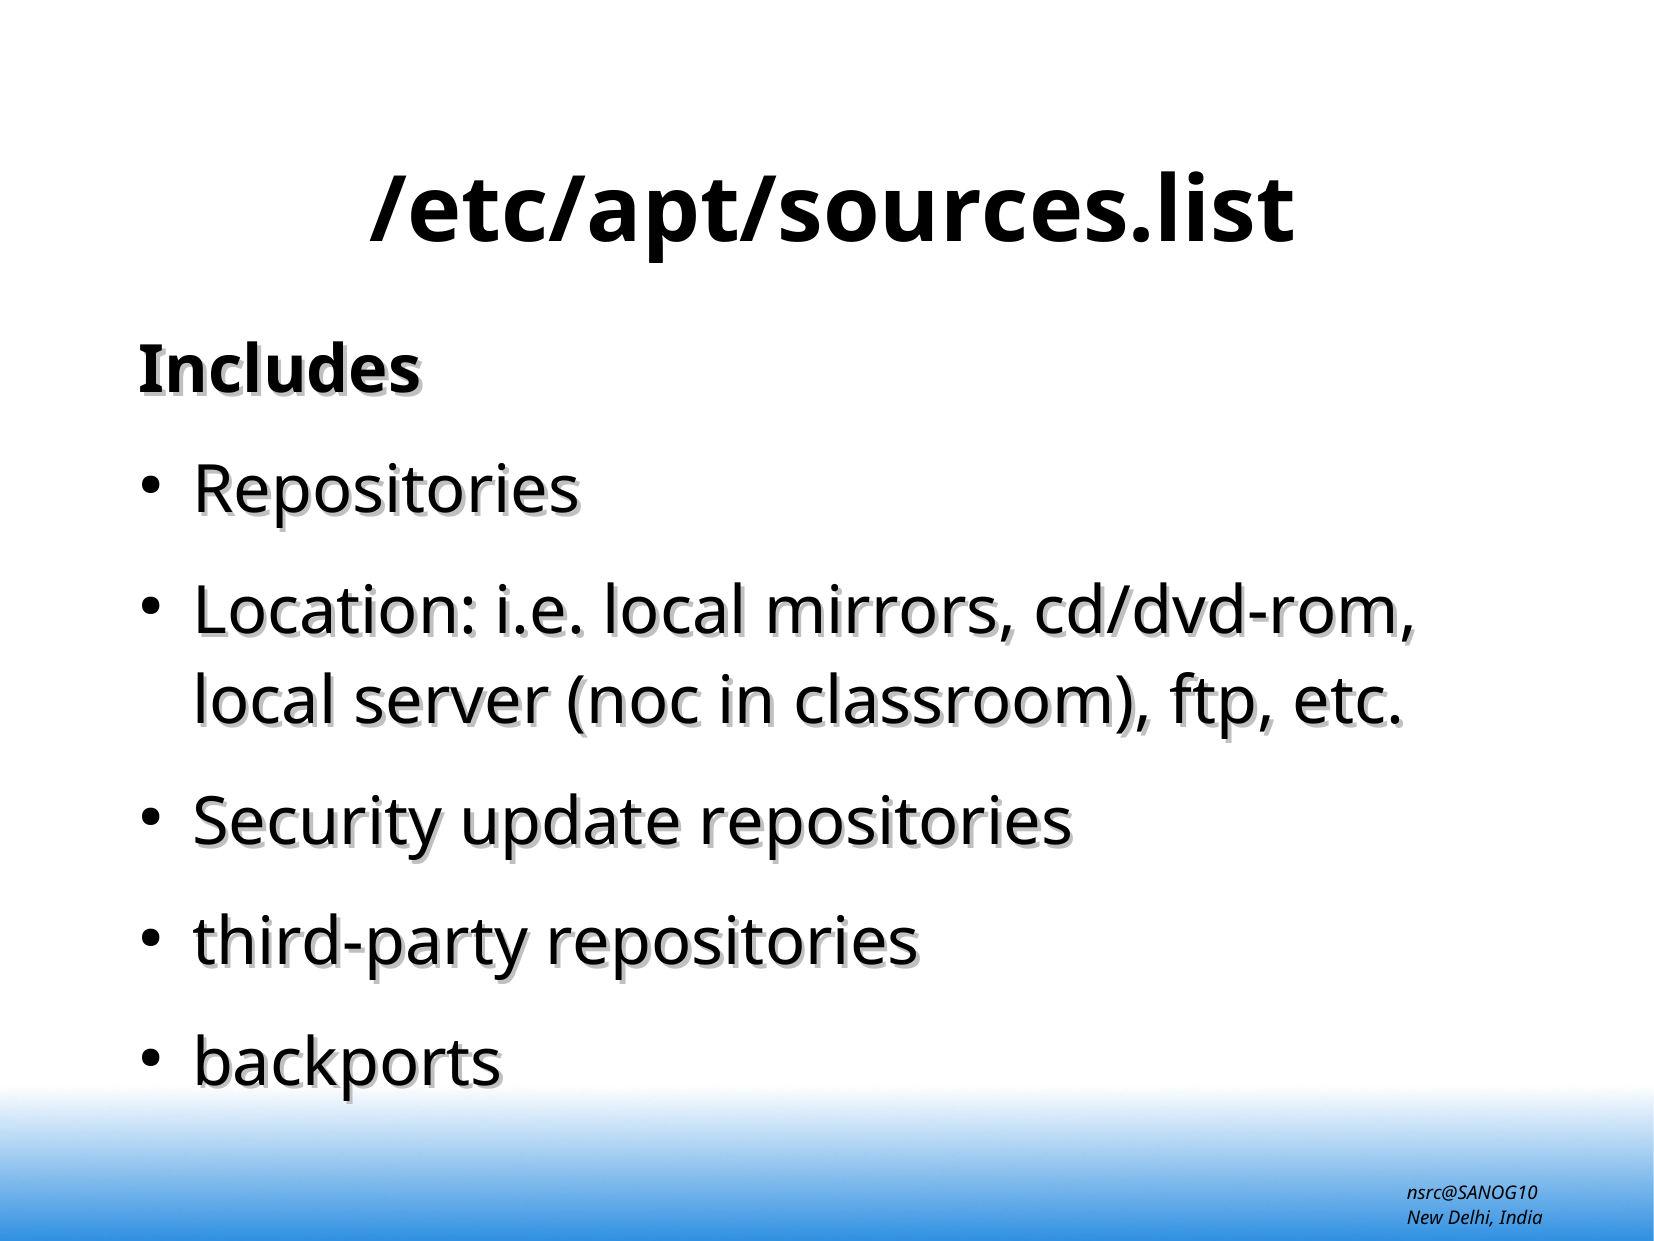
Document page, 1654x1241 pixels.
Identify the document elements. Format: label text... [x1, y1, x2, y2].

title /etc/apt/sources.list [109, 102, 1558, 310]
picture [0, 1083, 1654, 1241]
list Includes Repositories Location: i.e. local mirrors, cd/dvd-rom, local server (noc in classroom), ftp, etc. Security update repositories third-party repositories backports [121, 321, 1543, 1104]
